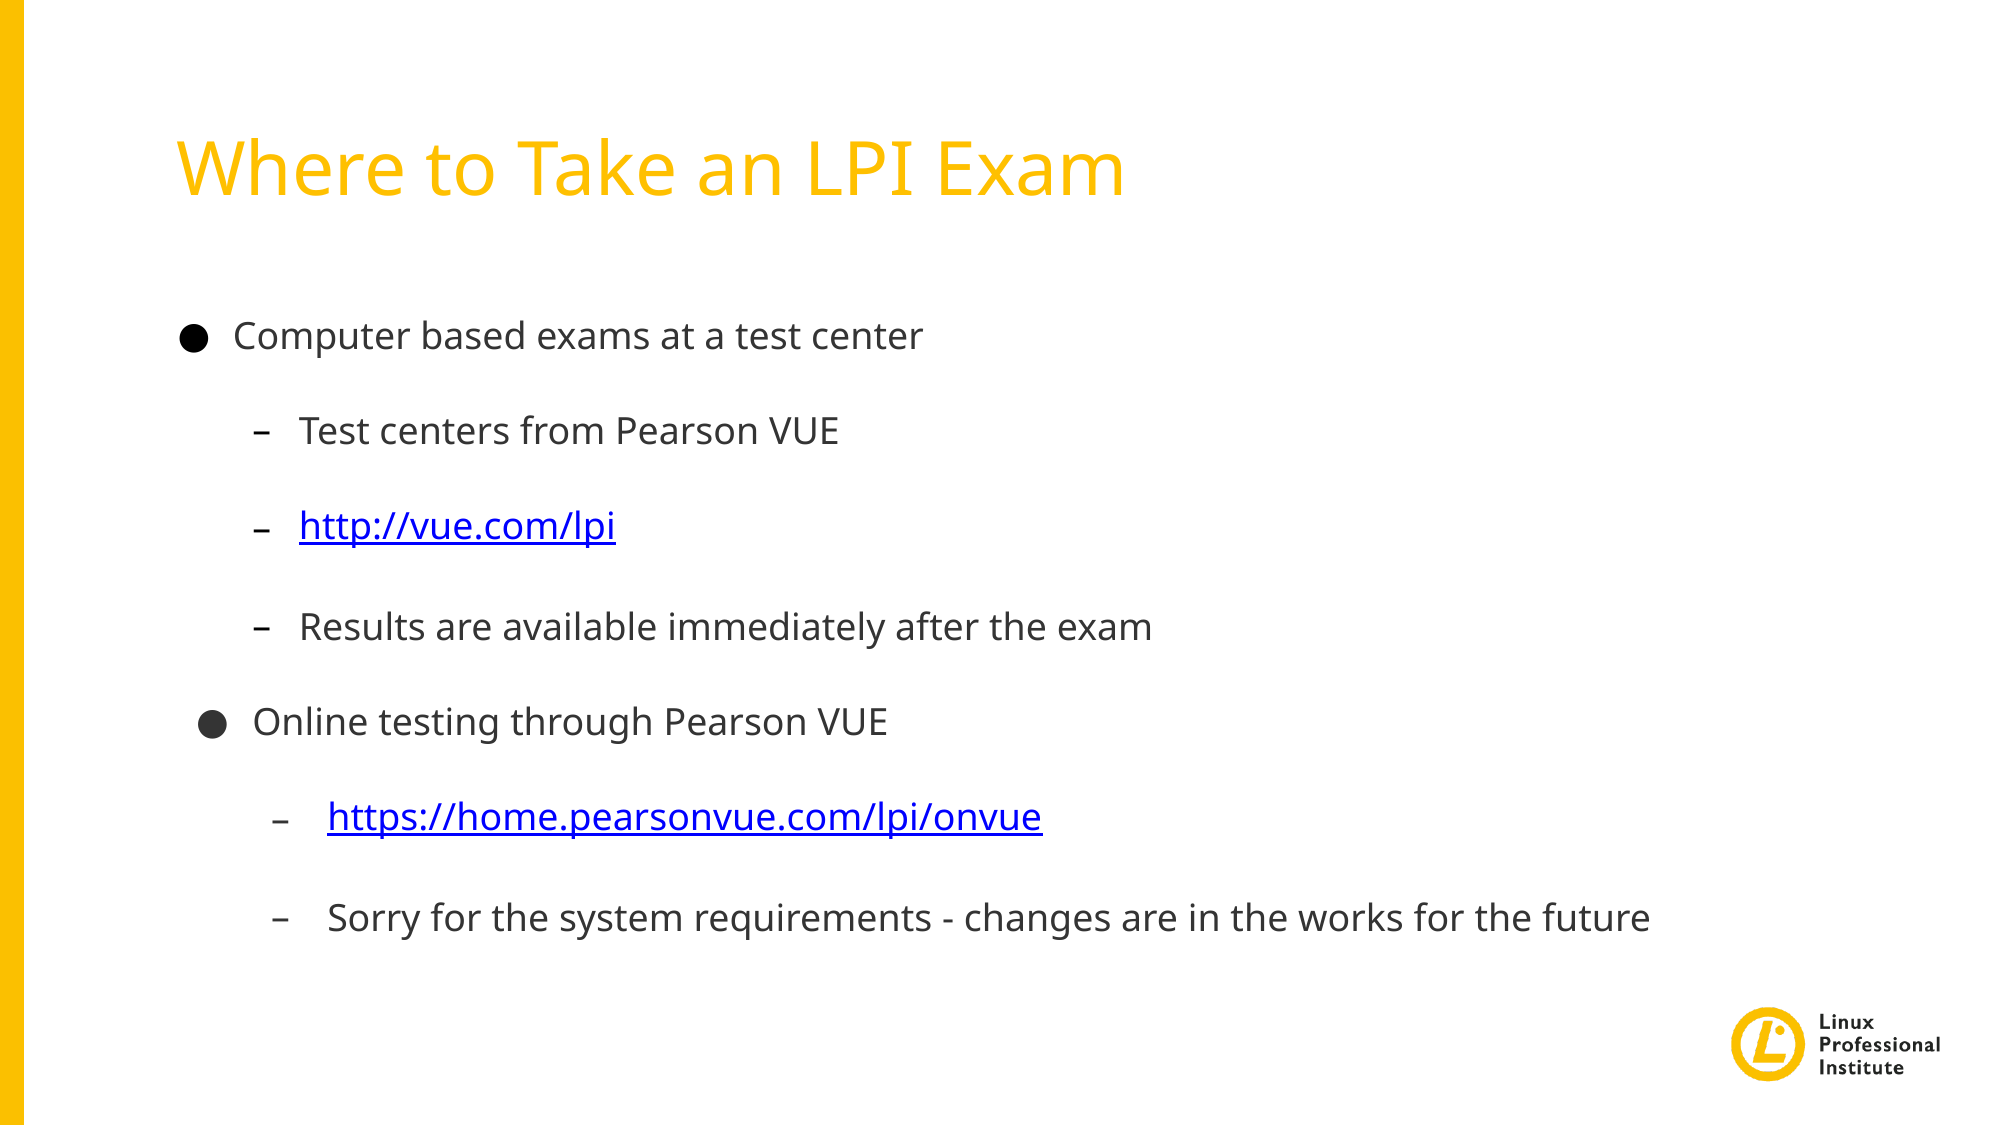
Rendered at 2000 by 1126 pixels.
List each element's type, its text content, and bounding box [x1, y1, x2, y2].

text_box Computer based exams at a test center Test centers from Pearson VUE http://vue.com/lpi Results are available immediately after the exam Online testing through Pearson VUE https://home.pearsonvue.com/lpi/onvue Sorry for the system requirements - changes are in the works for the future [162, 304, 1878, 815]
text_box [0, 0, 24, 1125]
picture [1701, 987, 1969, 1101]
text_box Where to Take an LPI Exam [161, 99, 1886, 261]
